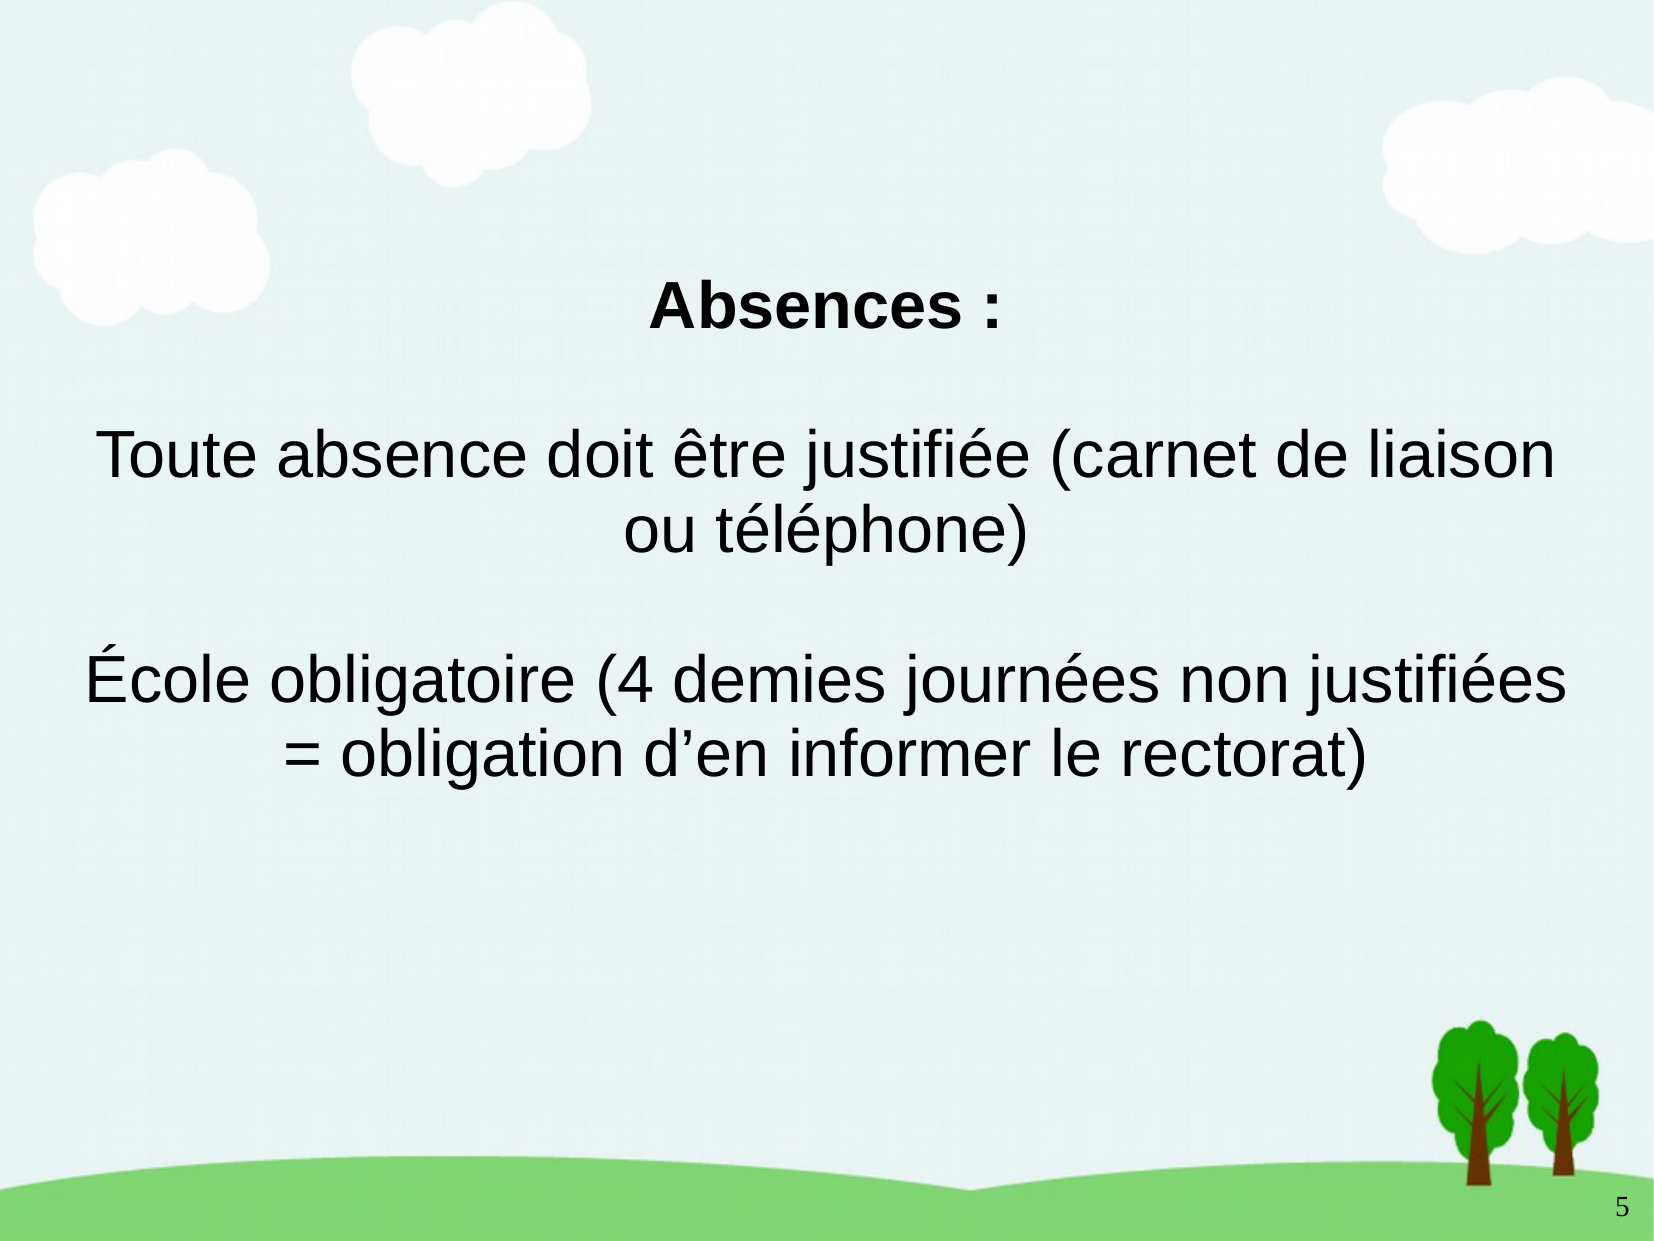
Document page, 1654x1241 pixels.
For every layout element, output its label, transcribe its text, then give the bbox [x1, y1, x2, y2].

picture [0, 0, 1654, 1241]
subtitle Absences : Toute absence doit être justifiée (carnet de liaison ou téléphone) École obligatoire (4 demies journées non justifiées = obligation d’en informer le rectorat) [82, 49, 1571, 1010]
